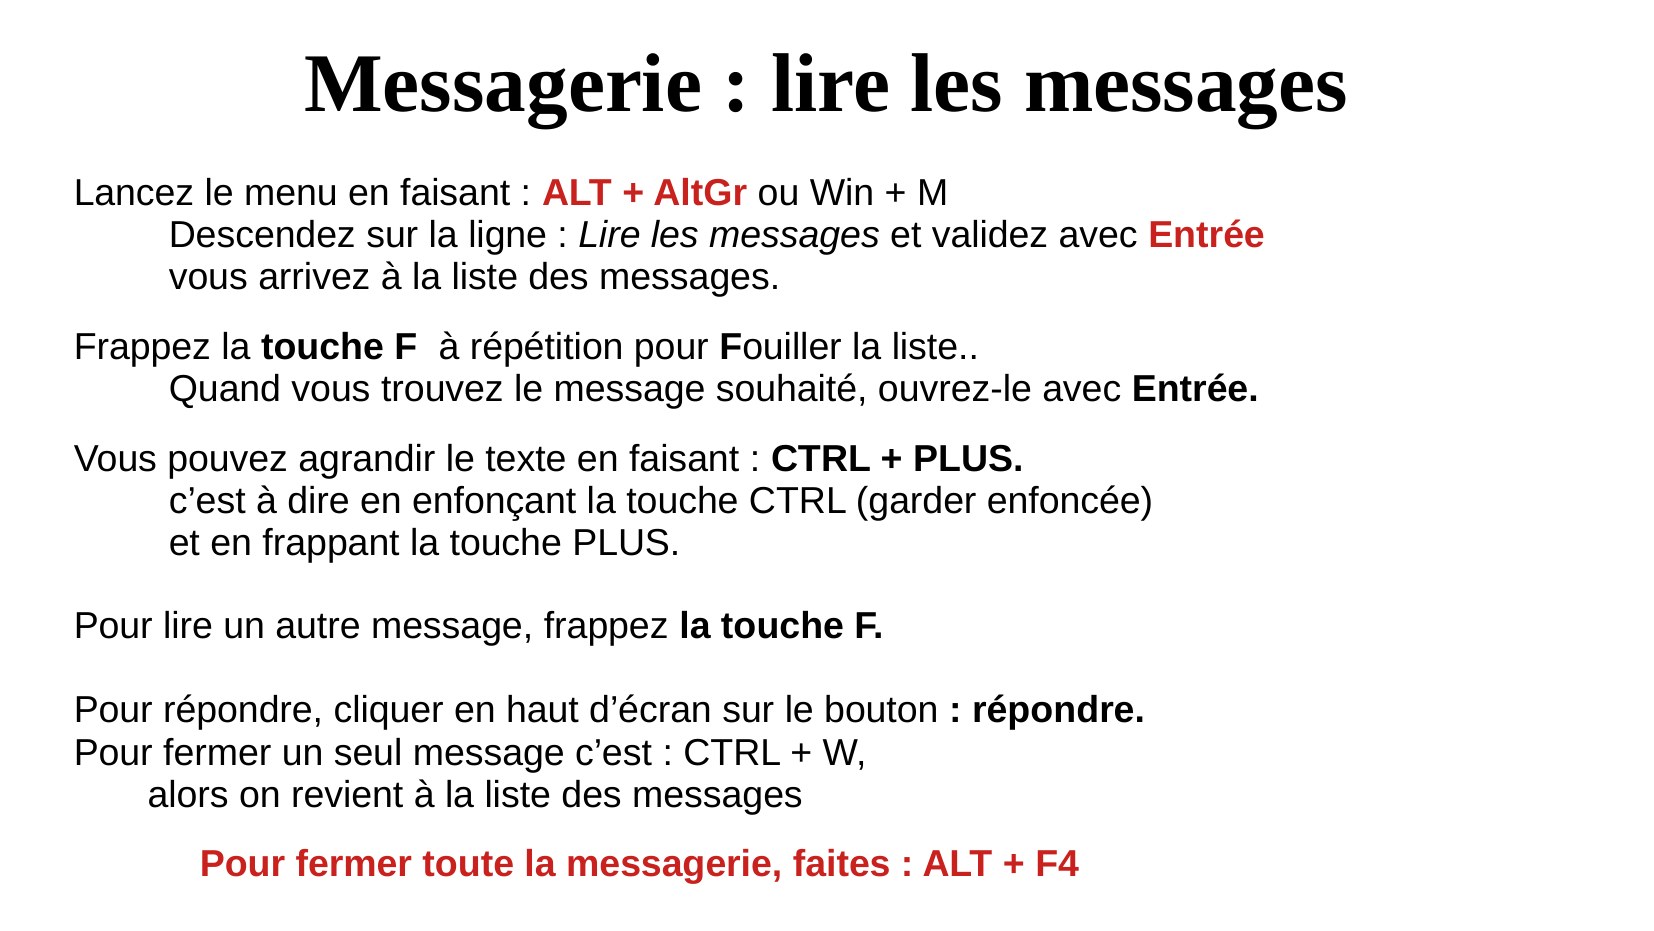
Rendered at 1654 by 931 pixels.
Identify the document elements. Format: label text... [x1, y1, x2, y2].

text_box Messagerie : lire les messages Lancez le menu en faisant : ALT + AltGr ou Win + M Descendez sur la ligne : Lire les messages et validez avec Entrée vous arrivez à la liste des messages. Frappez la touche F à répétition pour Fouiller la liste.. Quand vous trouvez le message souhaité, ouvrez-le avec Entrée. Vous pouvez agrandir le texte en faisant : CTRL + PLUS. c’est à dire en enfonçant la touche CTRL (garder enfoncée) et en frappant la touche PLUS. Pour lire un autre message, frappez la touche F. Pour répondre, cliquer en haut d’écran sur le bouton : répondre. Pour fermer un seul message c’est : CTRL + W, alors on revient à la liste des messages Pour fermer toute la messagerie, faites : ALT + F4 [59, 29, 1595, 893]
